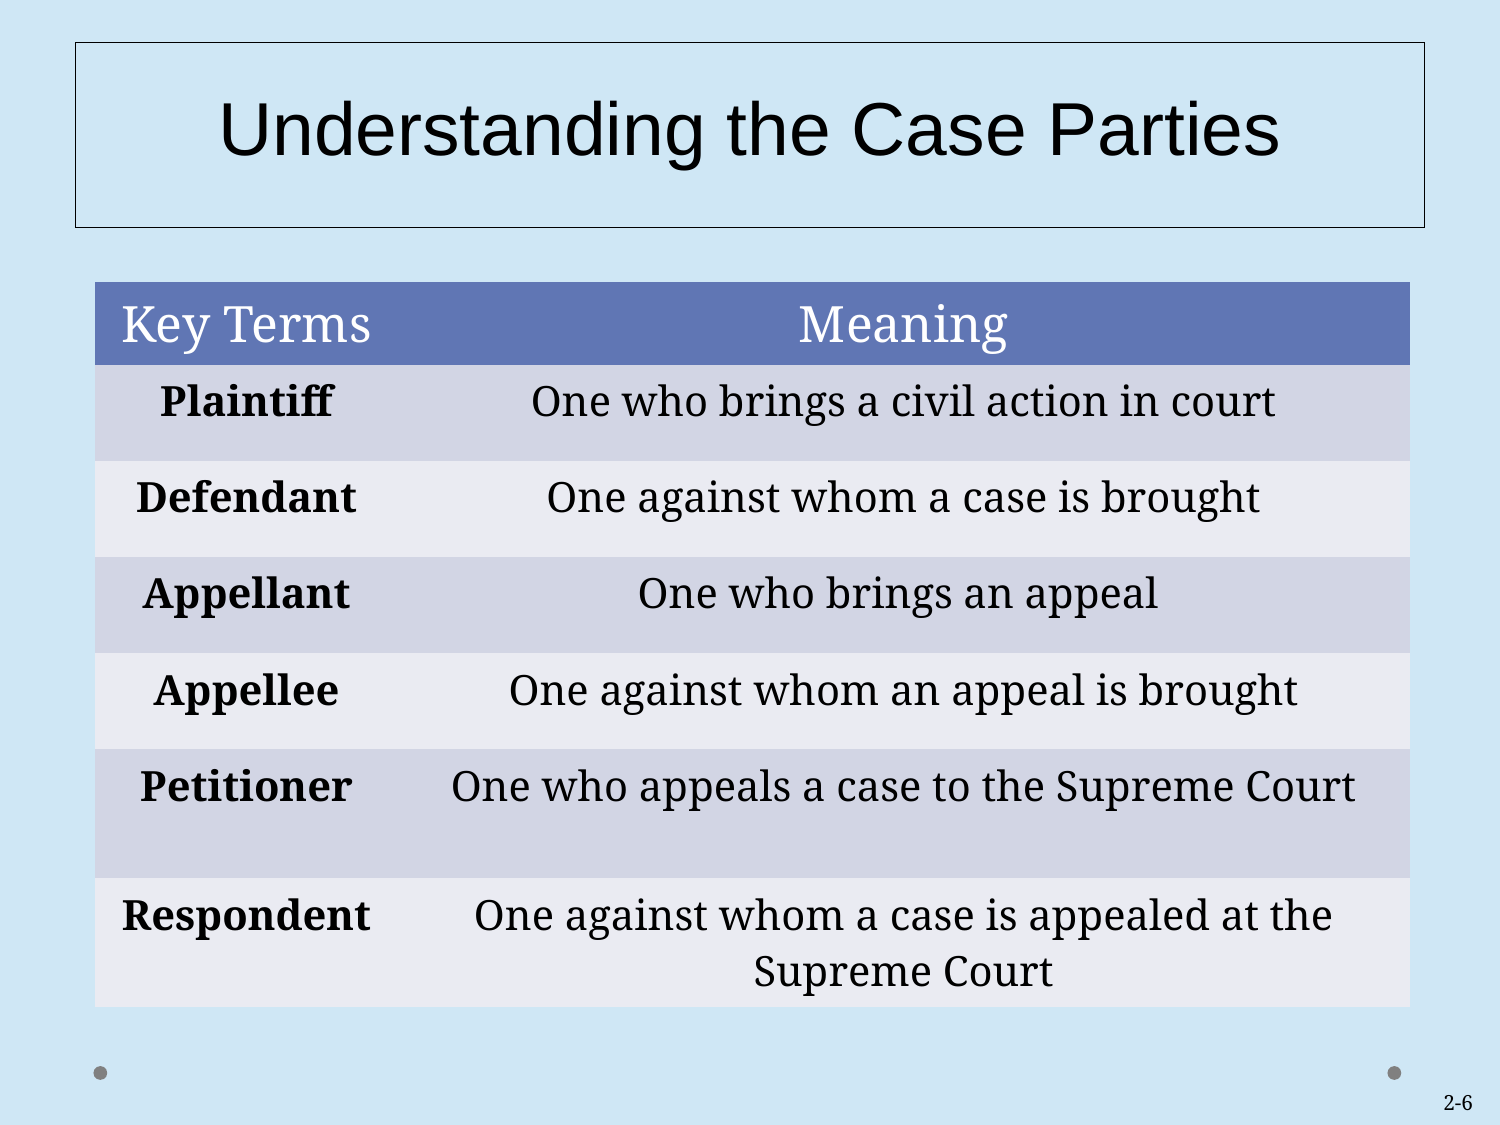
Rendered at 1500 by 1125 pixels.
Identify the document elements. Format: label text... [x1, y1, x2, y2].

table_cell One against whom an appeal is brought [398, 653, 1410, 749]
table_cell One against whom a case is brought [398, 461, 1410, 557]
table_cell One who brings an appeal [398, 557, 1410, 653]
title Understanding the Case Parties [75, 42, 1425, 228]
table_cell Appellee [95, 653, 398, 749]
table_cell Plaintiff [95, 365, 398, 461]
table_header Meaning [398, 282, 1410, 365]
table_cell Appellant [95, 557, 398, 653]
table_cell Petitioner [95, 749, 398, 878]
table_cell One against whom a case is appealed at the Supreme Court [398, 878, 1410, 1007]
table_cell Defendant [95, 461, 398, 557]
table_header Key Terms [95, 282, 398, 365]
table_cell One who appeals a case to the Supreme Court [398, 749, 1410, 878]
table_cell One who brings a civil action in court [398, 365, 1410, 461]
table_cell Respondent [95, 878, 398, 1007]
